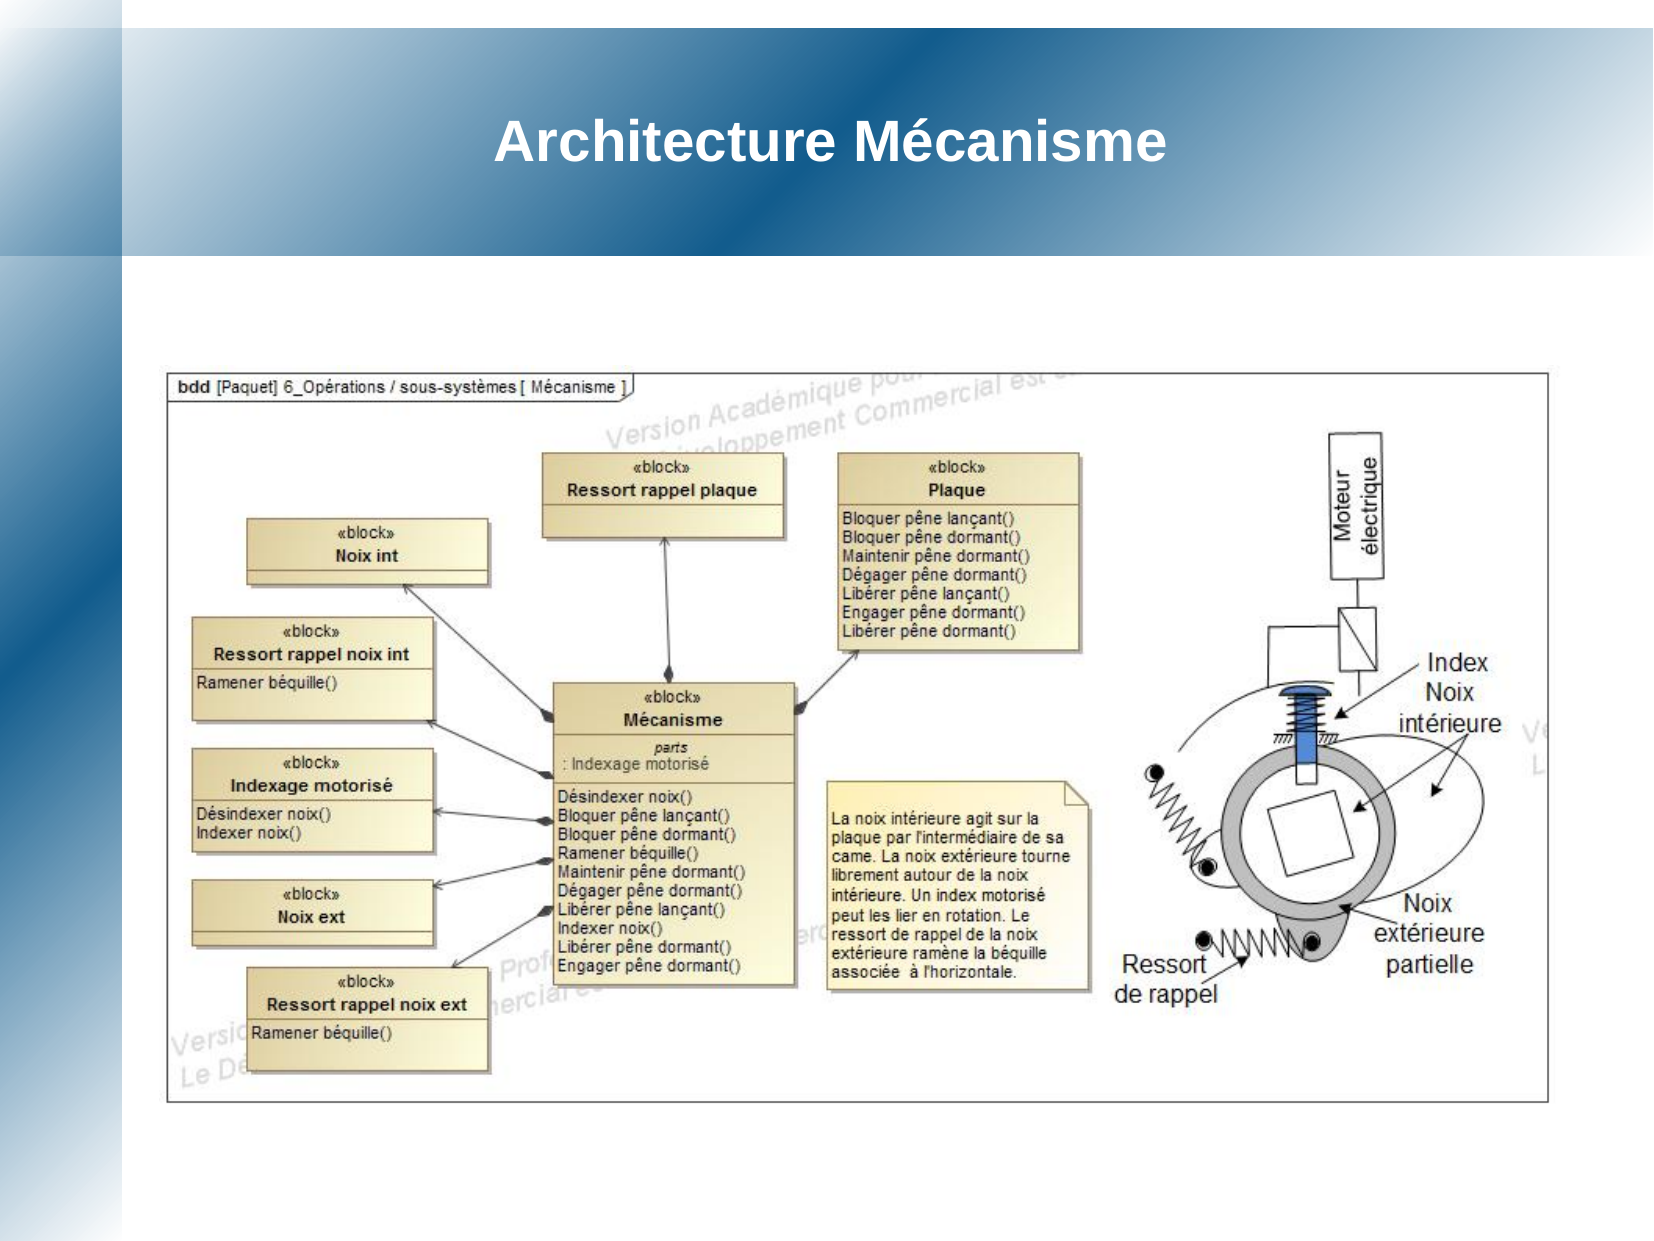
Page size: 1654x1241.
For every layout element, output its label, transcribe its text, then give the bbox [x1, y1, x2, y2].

subtitle [127, 323, 1603, 1167]
title Architecture Mécanisme [125, 45, 1537, 238]
